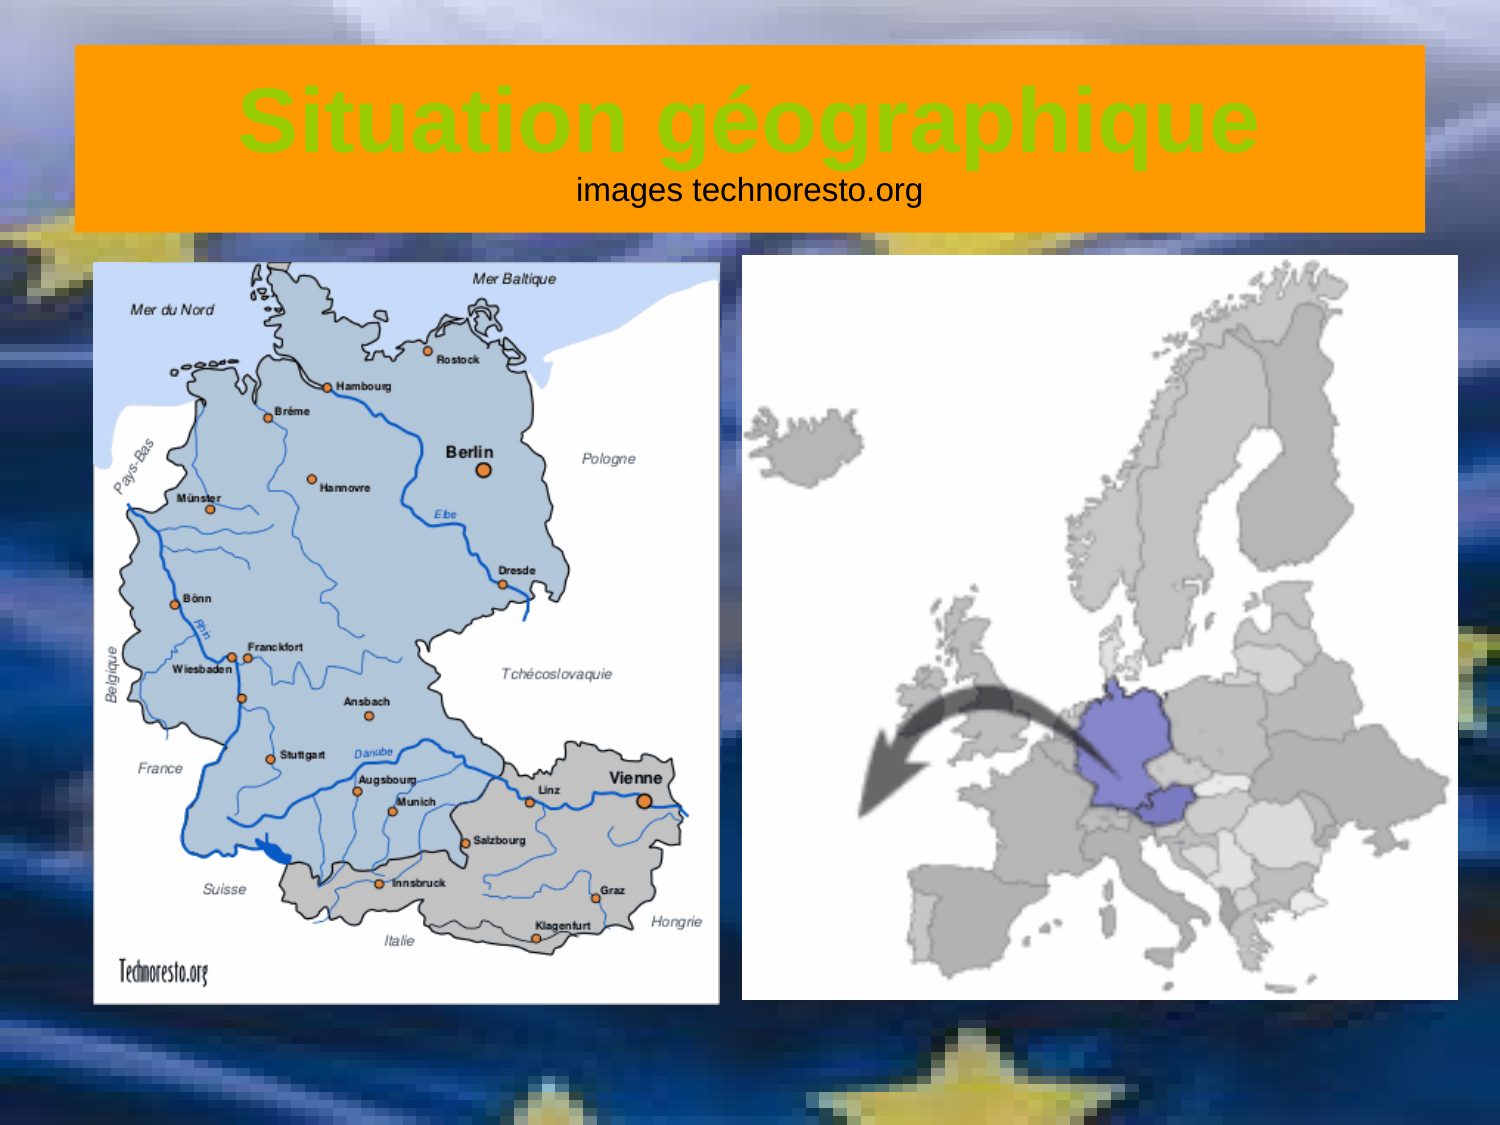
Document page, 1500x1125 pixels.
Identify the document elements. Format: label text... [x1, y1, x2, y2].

title Situation géographique images technoresto.org [75, 45, 1426, 233]
picture [0, 0, 1500, 1125]
